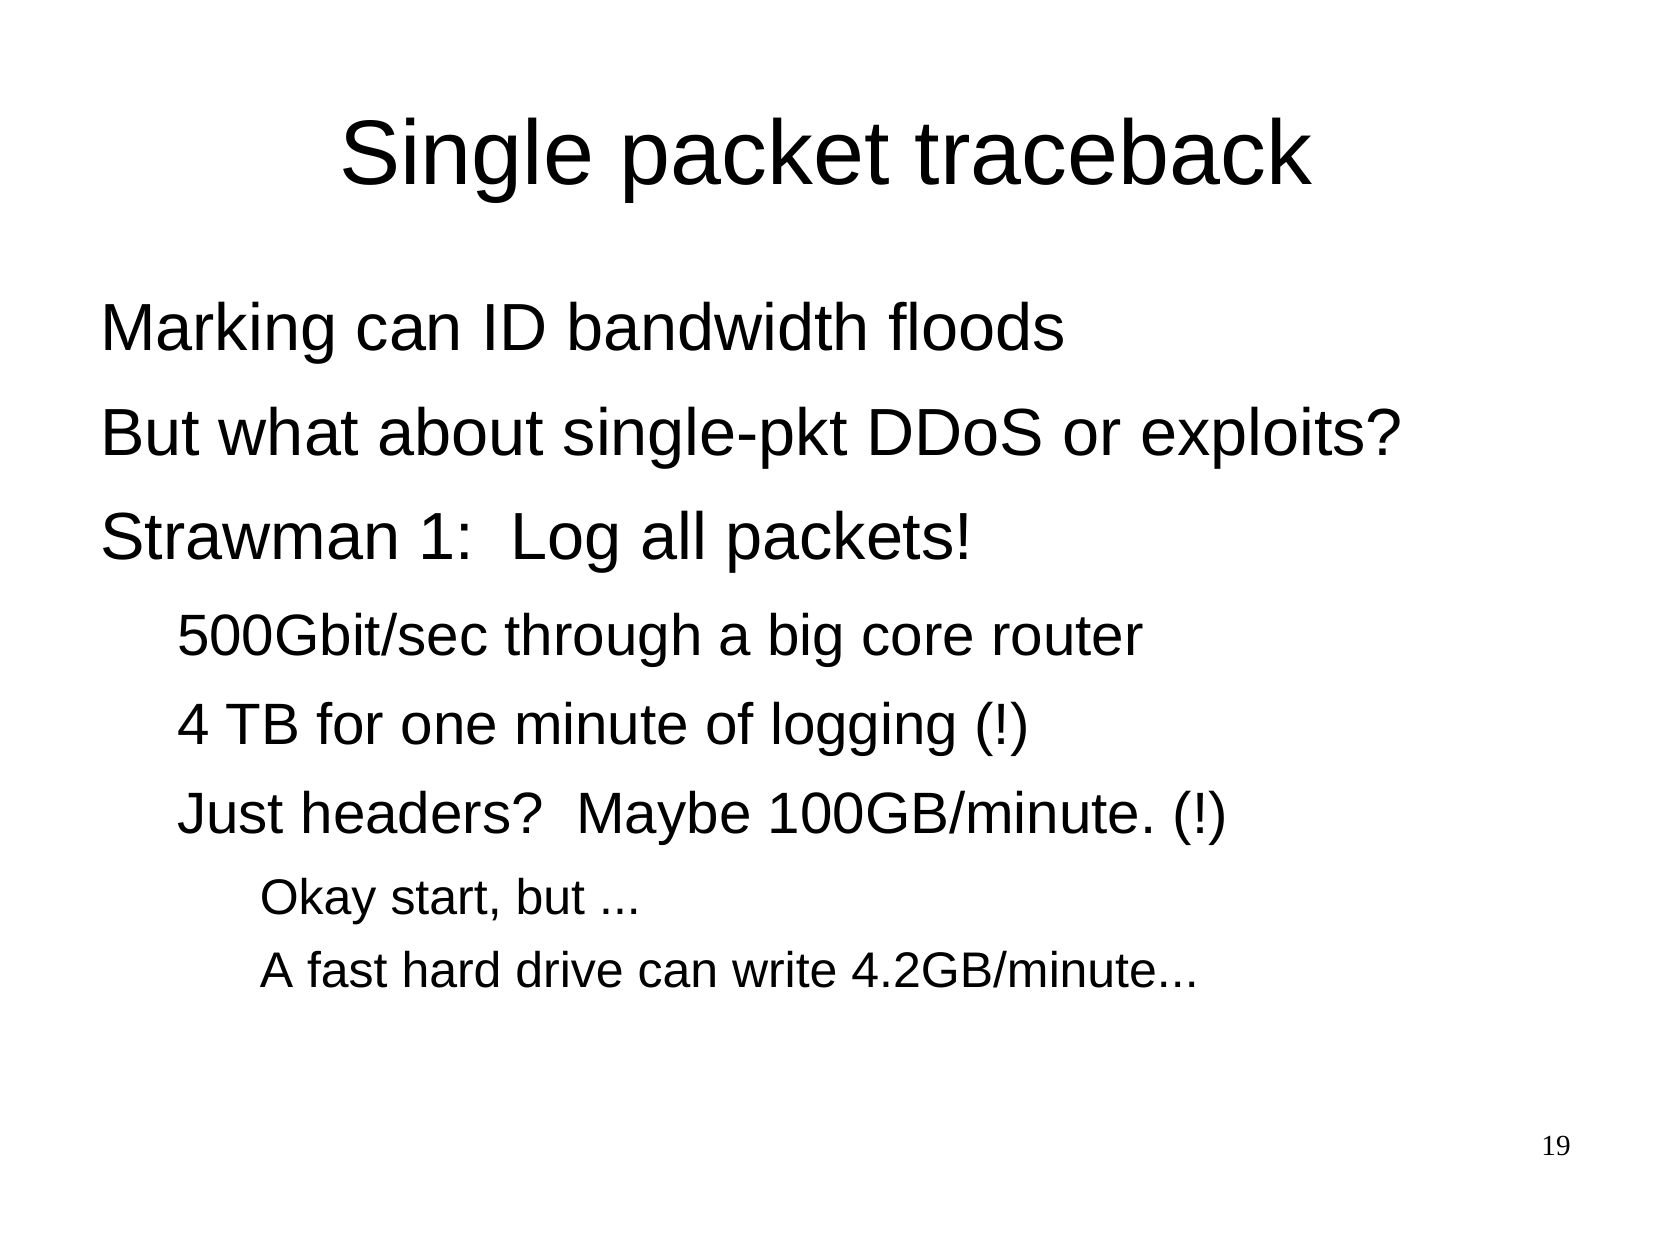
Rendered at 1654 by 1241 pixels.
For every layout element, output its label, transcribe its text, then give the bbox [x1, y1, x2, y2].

list Marking can ID bandwidth floods But what about single-pkt DDoS or exploits? Strawman 1: Log all packets! 500Gbit/sec through a big core router 4 TB for one minute of logging (!) Just headers? Maybe 100GB/minute. (!) Okay start, but ... A fast hard drive can write 4.2GB/minute... [82, 290, 1571, 1094]
title Single packet traceback [82, 56, 1571, 250]
